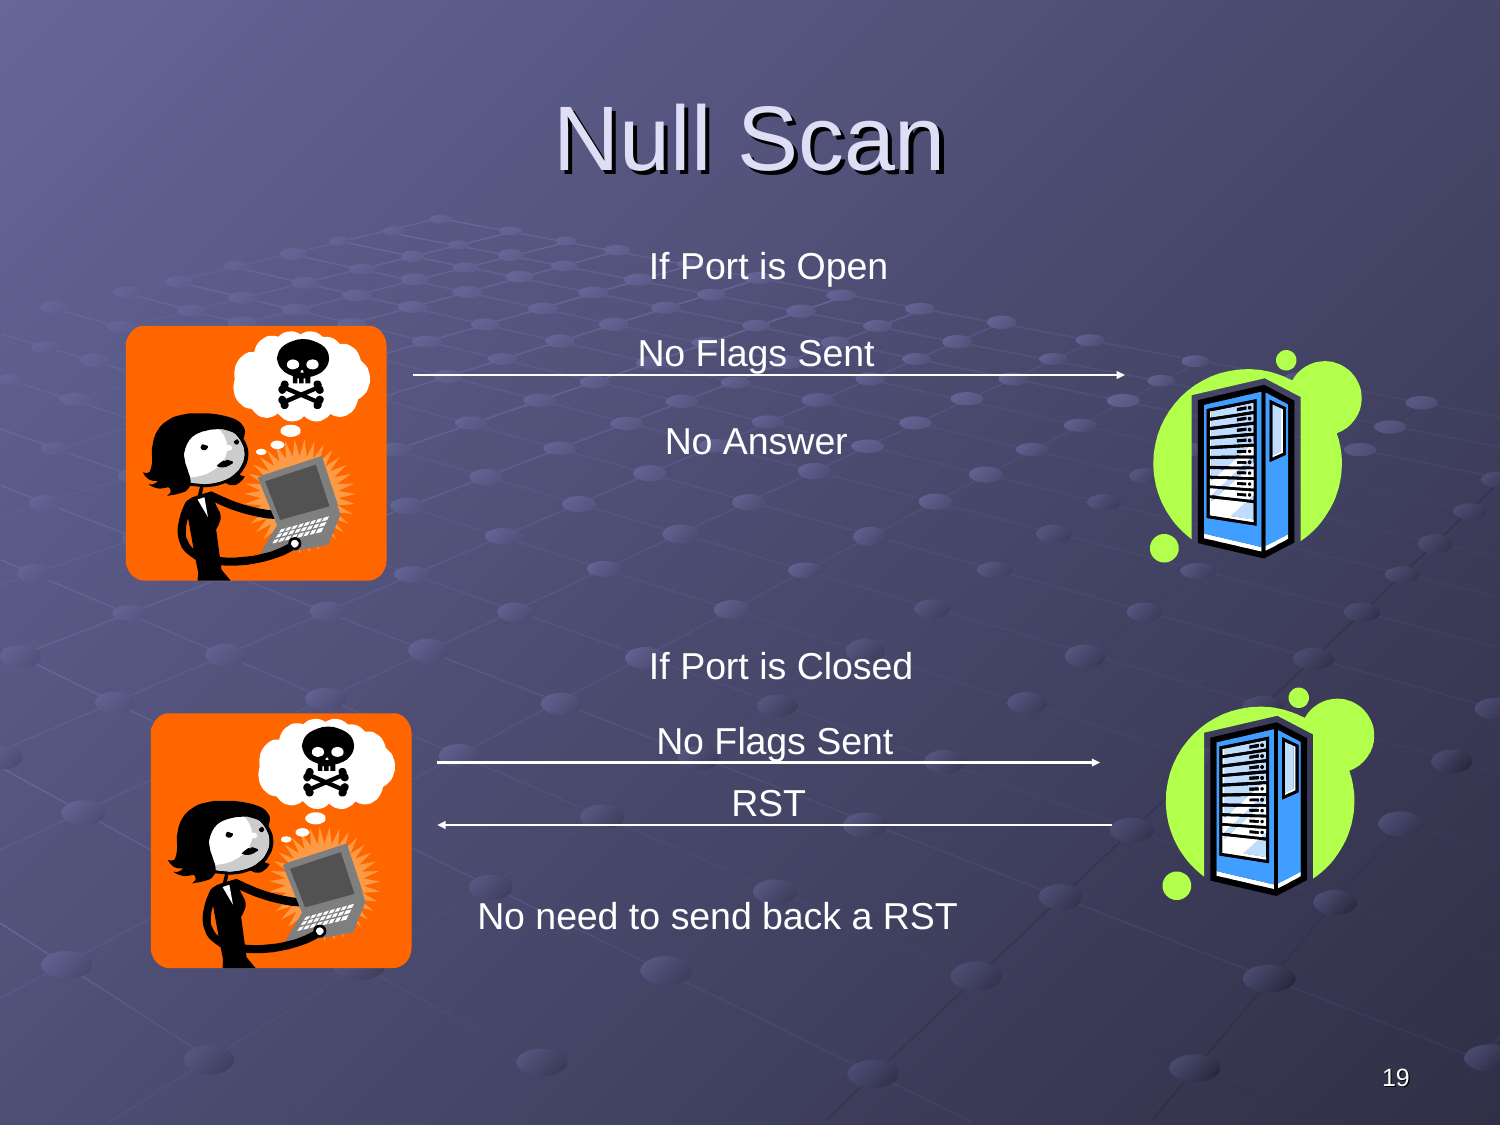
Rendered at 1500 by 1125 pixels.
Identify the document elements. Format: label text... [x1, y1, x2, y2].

text_box If Port is Open [549, 237, 988, 295]
text_box RST [662, 774, 876, 833]
title Null Scan [75, 45, 1426, 233]
text_box No Flags Sent [599, 712, 951, 770]
picture [125, 324, 388, 582]
picture [1162, 687, 1375, 901]
text_box No Answer [562, 412, 951, 470]
text_box If Port is Closed [525, 637, 1038, 695]
picture [1149, 350, 1362, 563]
text_box No need to send back a RST [462, 887, 1063, 945]
picture [150, 712, 413, 970]
text_box No Flags Sent [587, 324, 925, 383]
